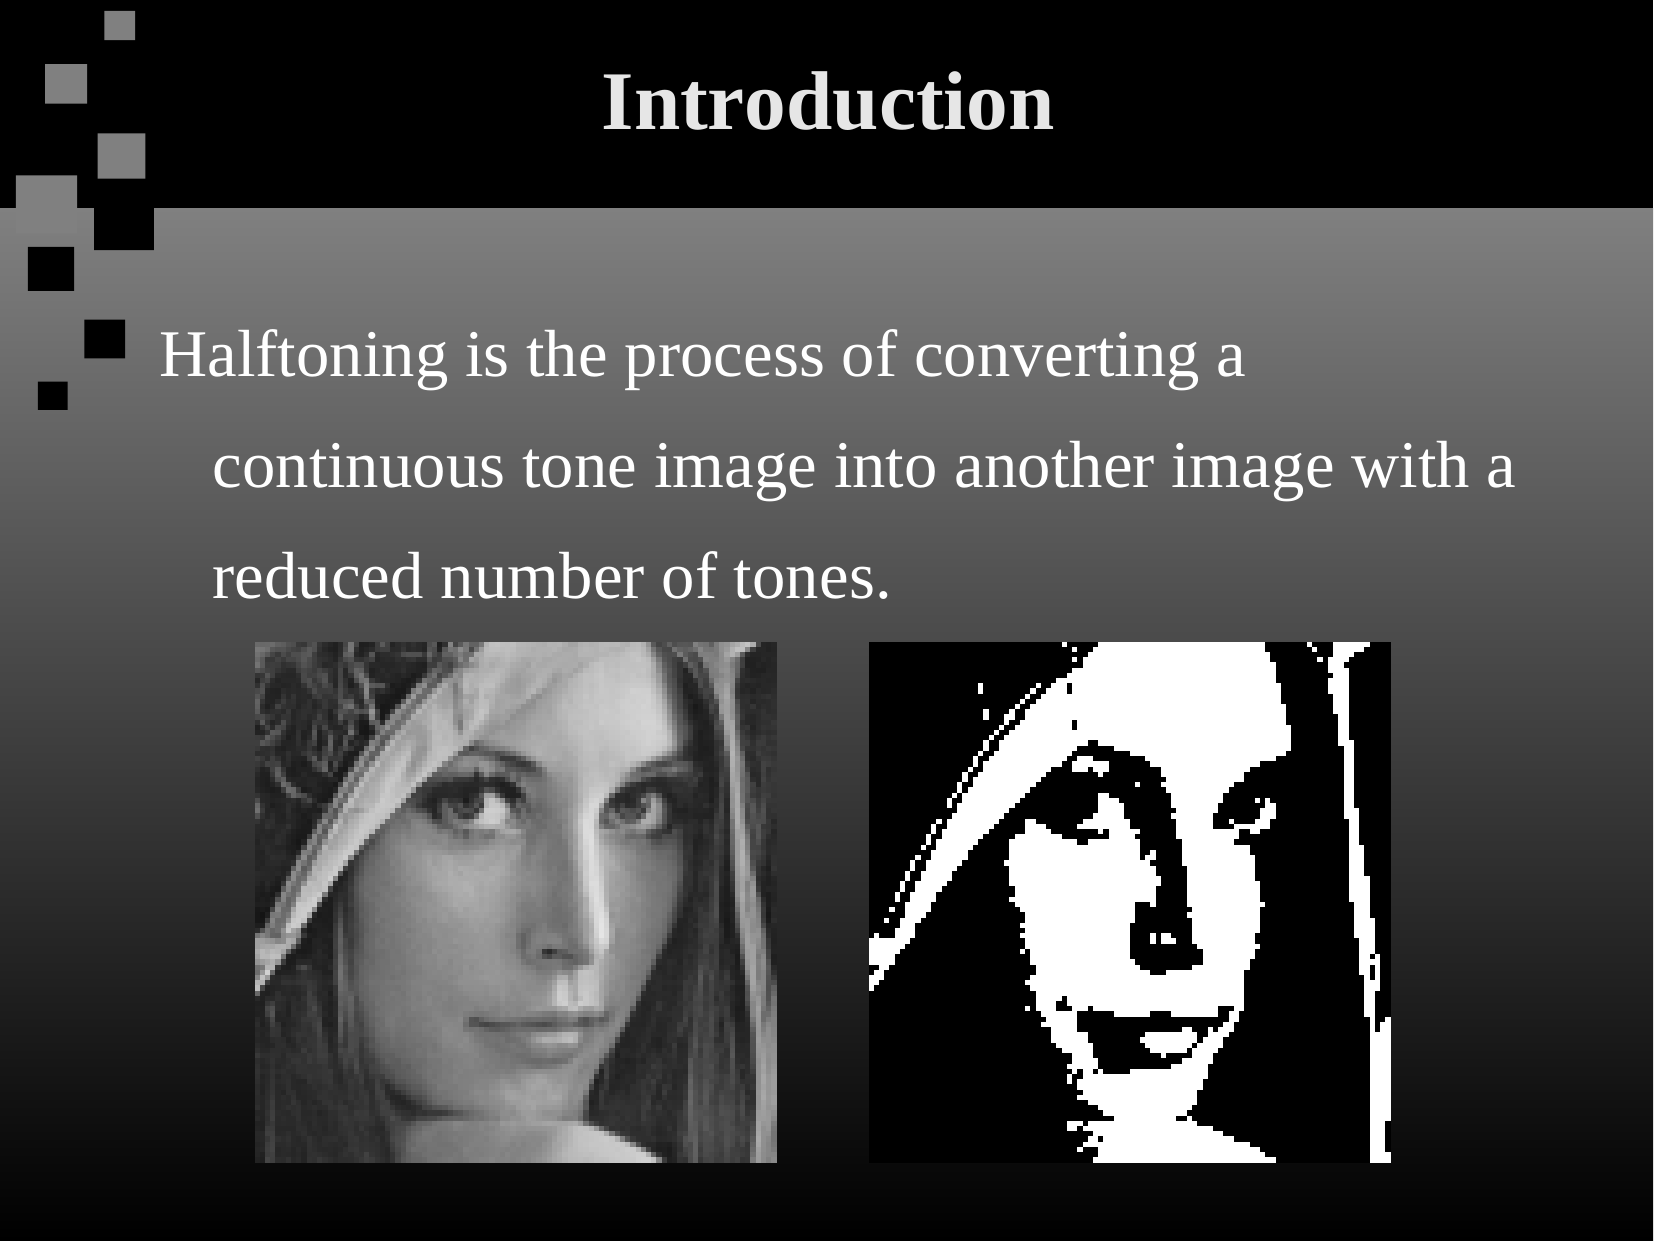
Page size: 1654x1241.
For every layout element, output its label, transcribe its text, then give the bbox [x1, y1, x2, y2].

list Halftoning is the process of converting a continuous tone image into another image with a reduced number of tones. [141, 279, 1532, 1183]
picture [869, 642, 1391, 1164]
title Introduction [90, 0, 1567, 204]
picture [255, 642, 777, 1164]
